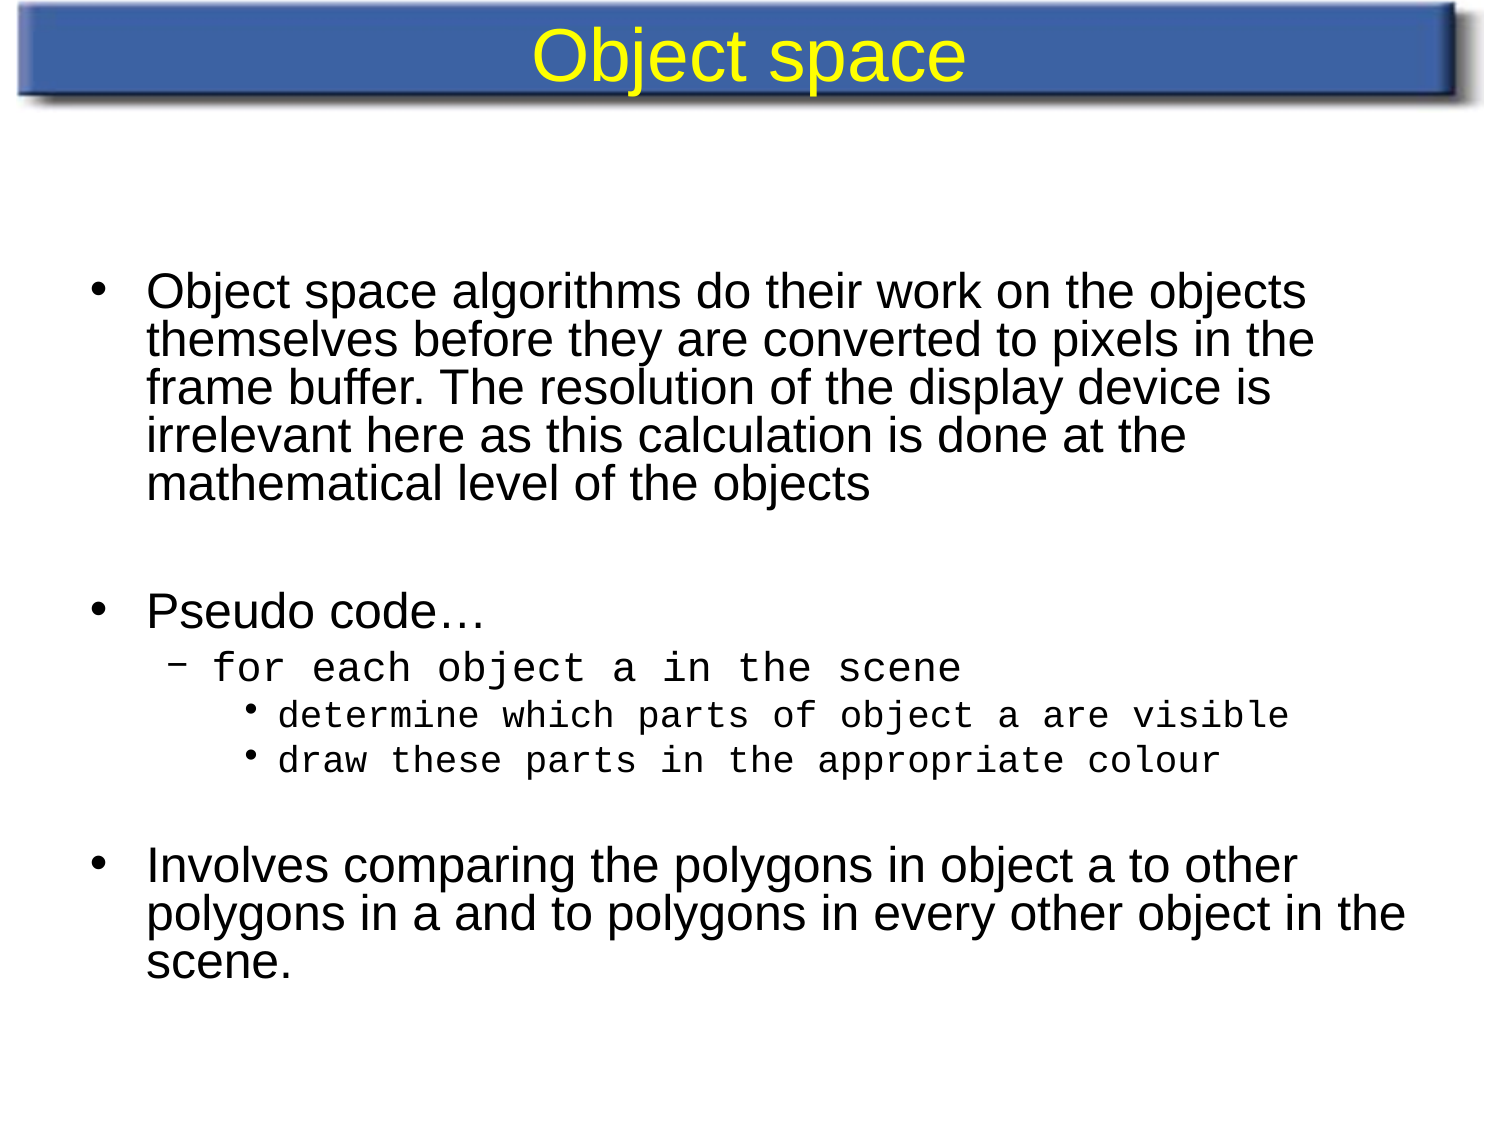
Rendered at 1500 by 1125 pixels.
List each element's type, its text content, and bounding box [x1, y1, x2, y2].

list Object space algorithms do their work on the objects themselves before they are converted to pixels in the frame buffer. The resolution of the display device is irrelevant here as this calculation is done at the mathematical level of the objects Pseudo code… for each object a in the scene determine which parts of object a are visible draw these parts in the appropriate colour Involves comparing the polygons in object a to other polygons in a and to polygons in every other object in the scene. [75, 262, 1426, 1006]
picture [16, 0, 1484, 113]
title Object space [75, 0, 1426, 105]
